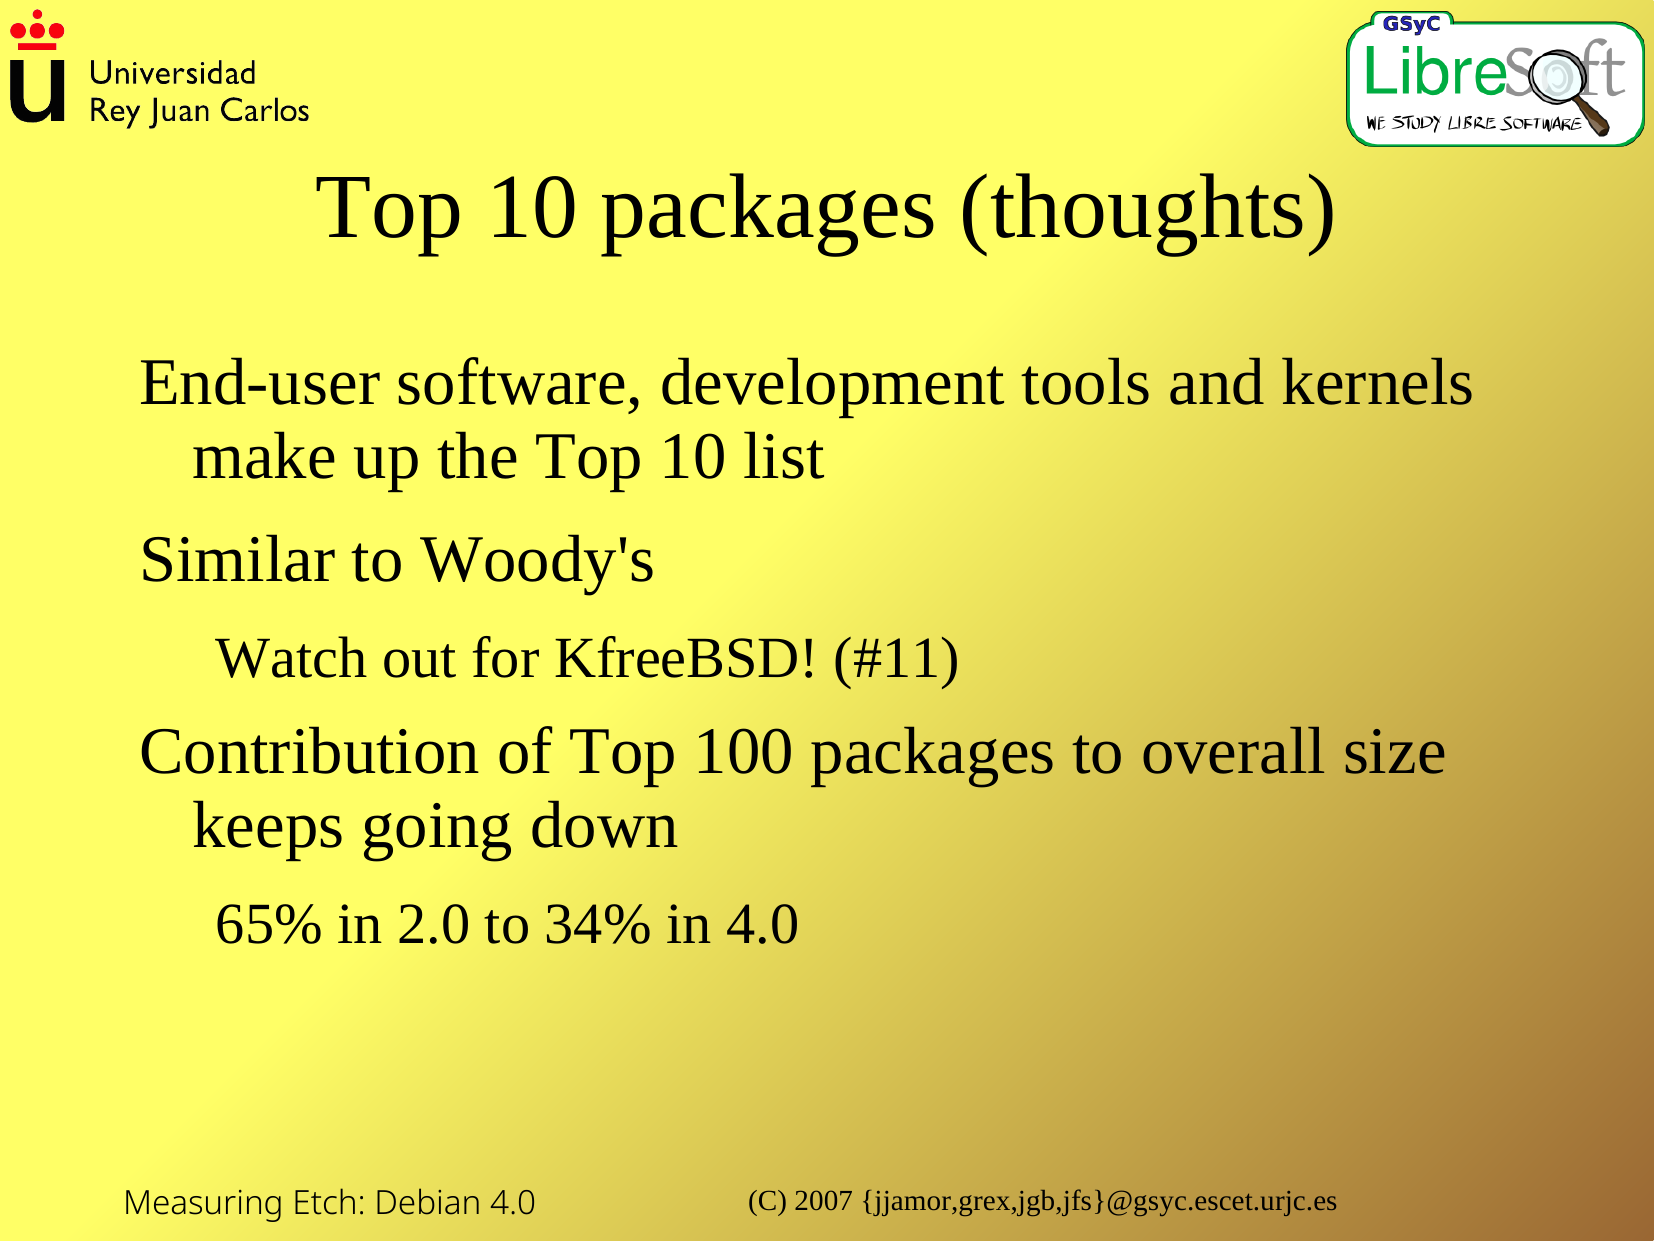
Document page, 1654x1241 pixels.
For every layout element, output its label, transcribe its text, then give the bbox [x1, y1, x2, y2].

picture [10, 9, 309, 129]
picture [1346, 11, 1645, 147]
title Top 10 packages (thoughts) [121, 102, 1534, 310]
list End-user software, development tools and kernels make up the Top 10 list Similar to Woody's Watch out for KfreeBSD! (#11) Contribution of Top 100 packages to overall size keeps going down 65% in 2.0 to 34% in 4.0 [121, 344, 1534, 1127]
